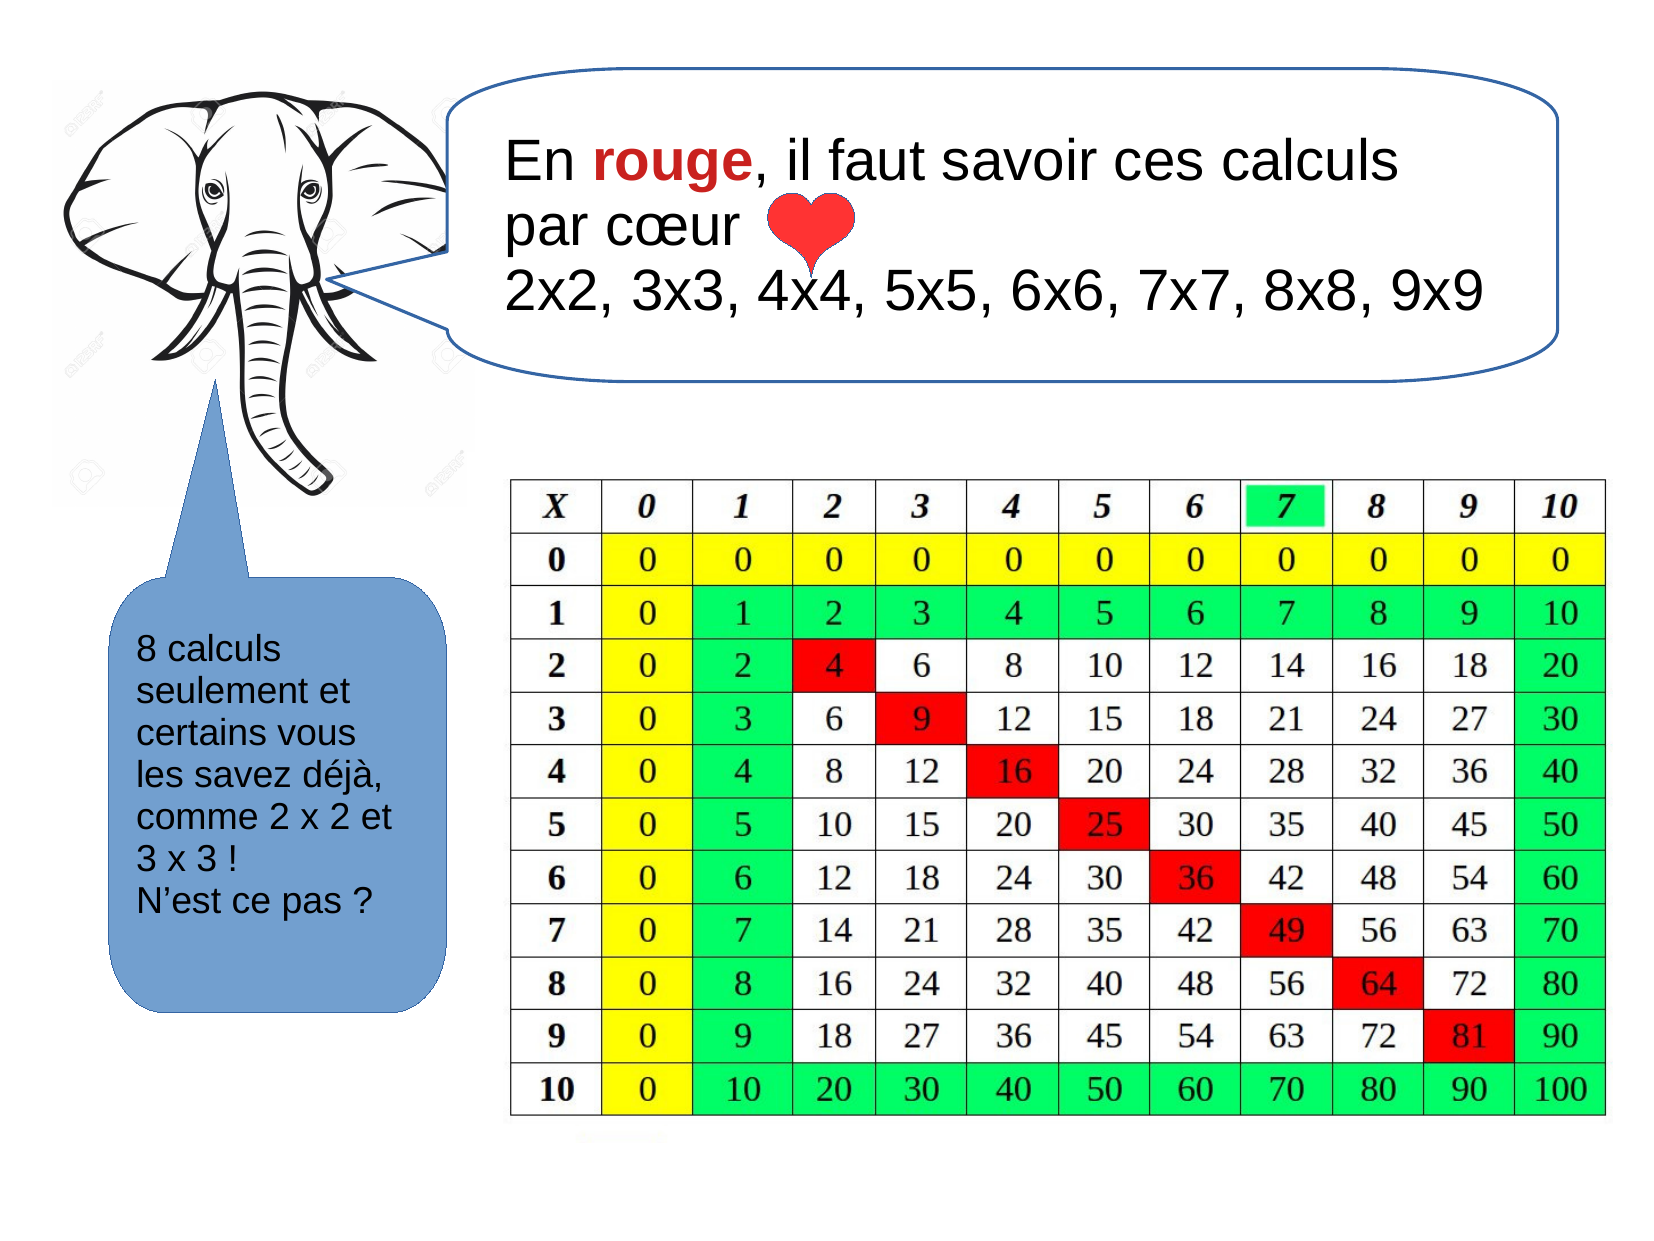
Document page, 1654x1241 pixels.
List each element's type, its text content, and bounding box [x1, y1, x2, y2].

text_box [767, 193, 855, 278]
text_box En rouge, il faut savoir ces calculs par cœur 2x2, 3x3, 4x4, 5x5, 6x6, 7x7, 8x8, 9x9 [326, 68, 1558, 382]
picture [52, 80, 1647, 1143]
text_box 8 calculs seulement et certains vous les savez déjà, comme 2 x 2 et 3 x 3 ! N’est ce pas ? [108, 379, 447, 1013]
